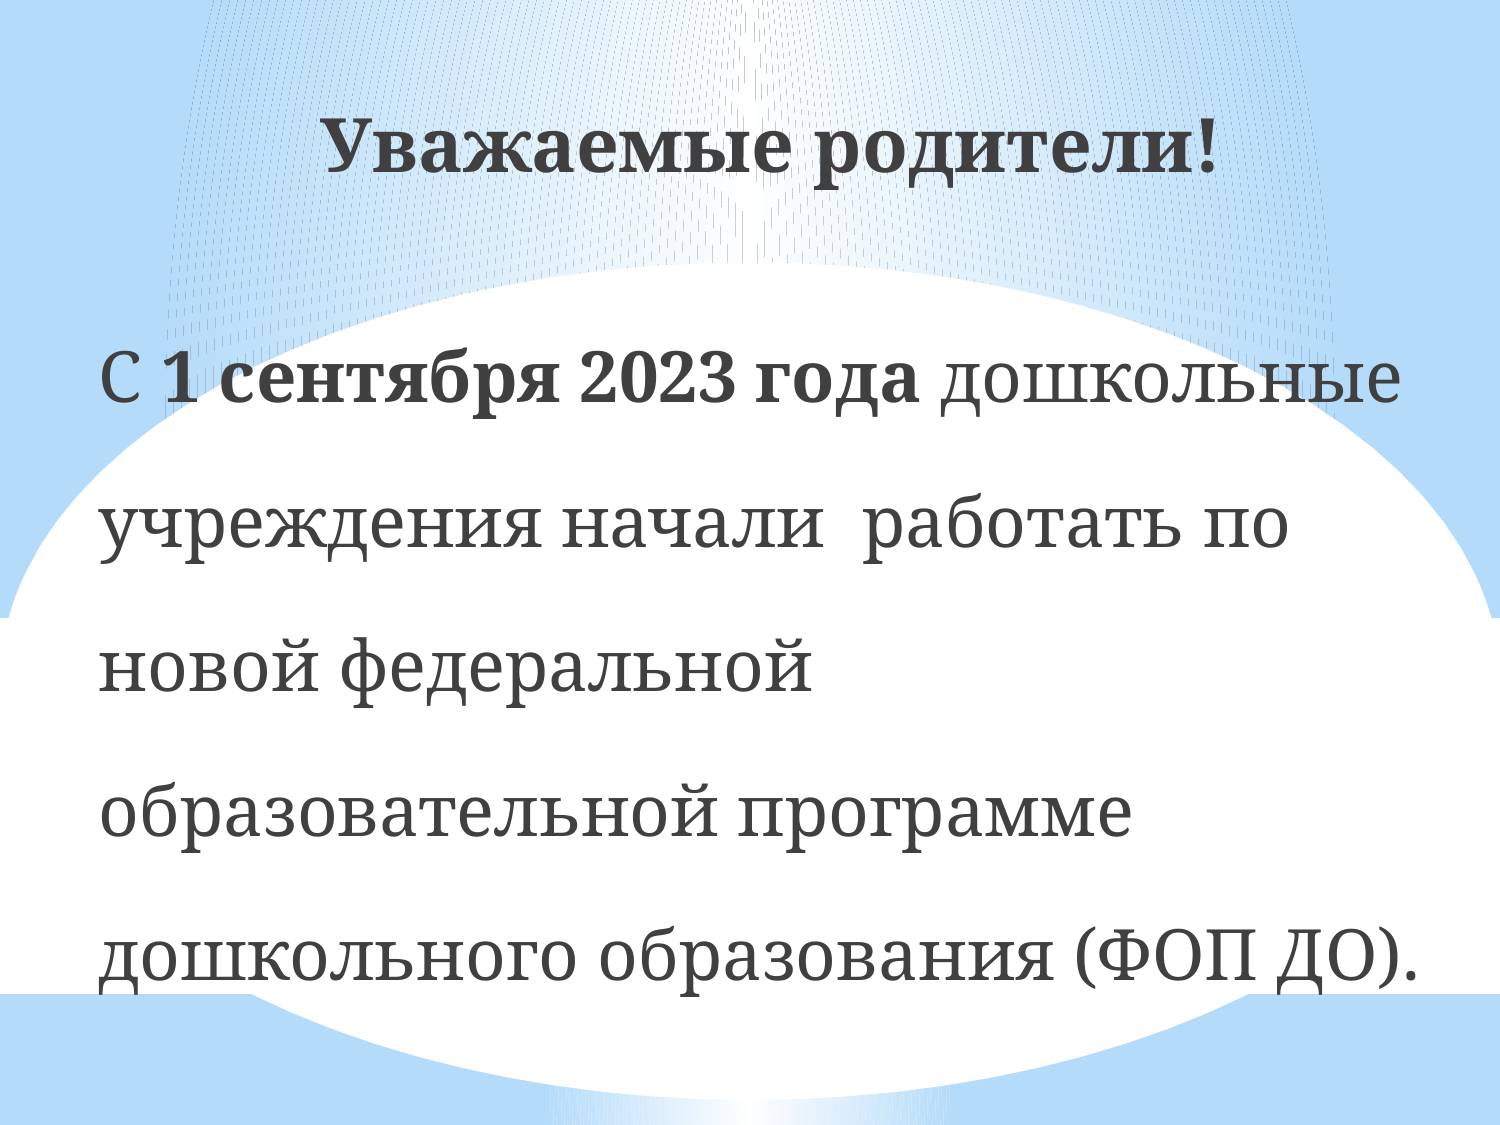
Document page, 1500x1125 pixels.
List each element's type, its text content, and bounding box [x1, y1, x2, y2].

list Уважаемые родители! С 1 сентября 2023 года дошкольные учреждения начали работать по новой федеральной образовательной программе дошкольного образования (ФОП ДО). ФЕДЕРАЛЬНАЯ ОБРАЗОВАТЕЛЬНАЯ ПРОГРАММА ДОШКОЛЬНОГО ОБРАЗОВАНИЯ – это обязательный для всех детских садов документ утвержден Приказом Минпросвещения от 25.11 2022г. № 1028. ФОП ДО определяет единый для всей страны базовый объем, содержание, планируемые результаты дошкольного образования. Предусматривает интеграцию воспитания и обучения в едином образовательном процессе. [76, 90, 1459, 965]
